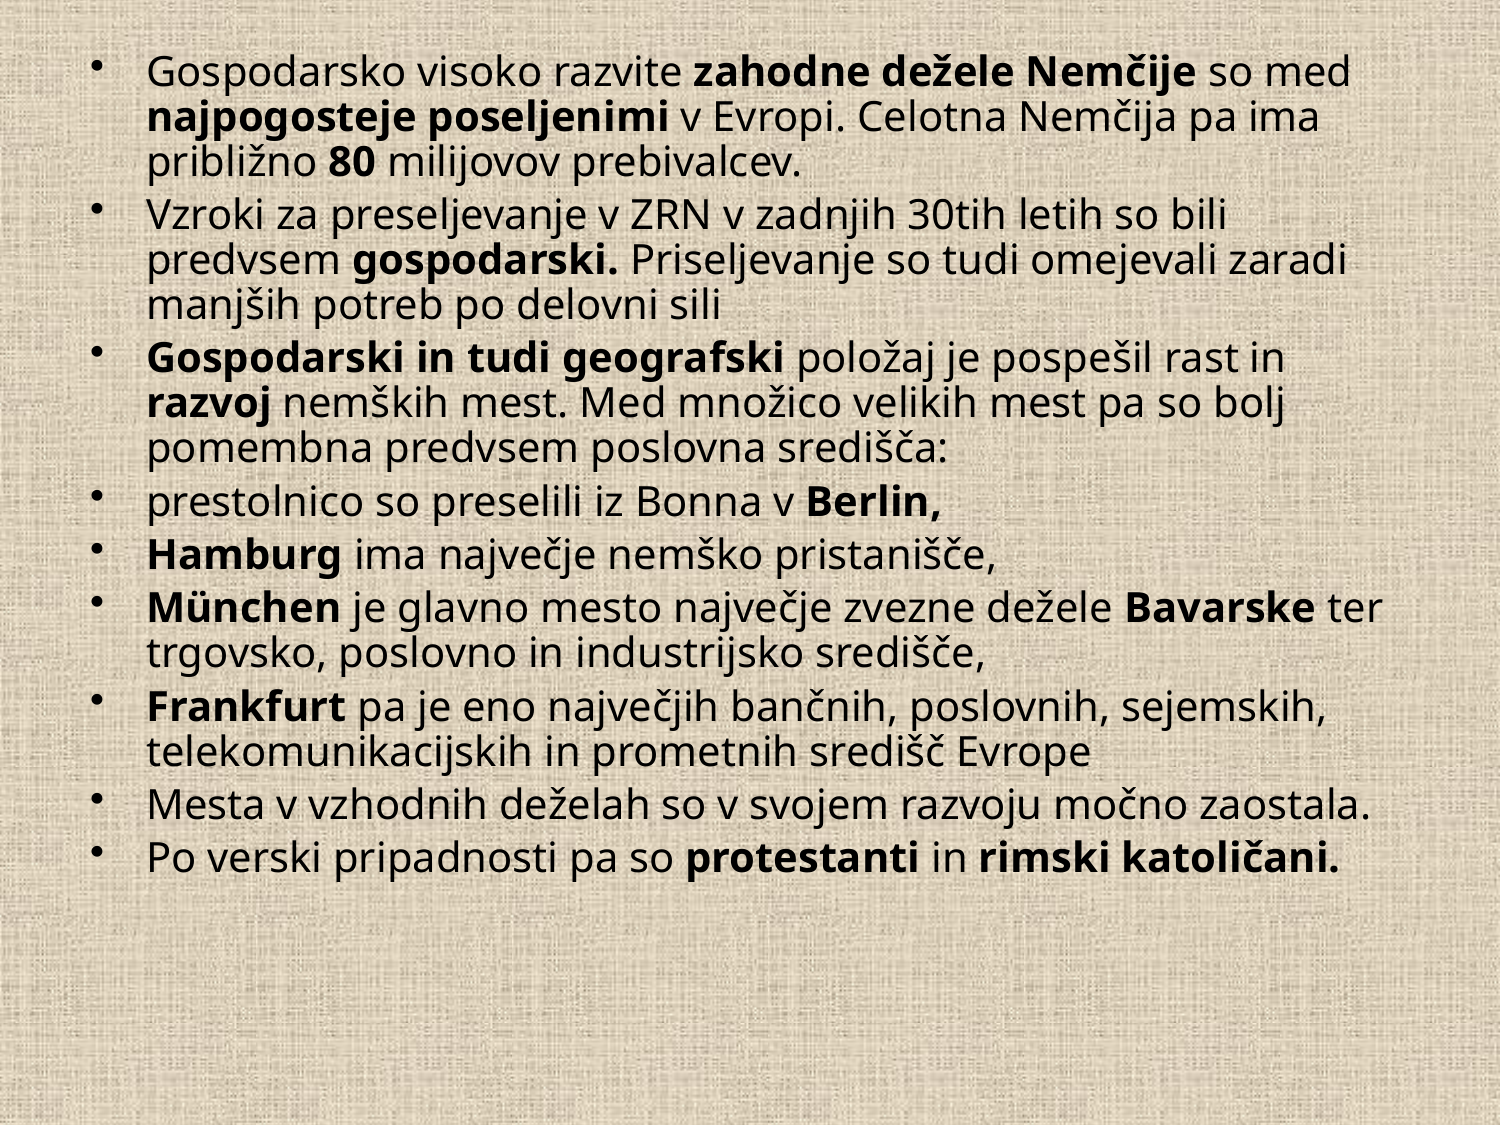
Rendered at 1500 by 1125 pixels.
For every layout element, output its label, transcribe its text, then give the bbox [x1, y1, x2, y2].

picture [0, 0, 1500, 1125]
list Gospodarsko visoko razvite zahodne dežele Nemčije so med najpogosteje poseljenimi v Evropi. Celotna Nemčija pa ima približno 80 milijovov prebivalcev. Vzroki za preseljevanje v ZRN v zadnjih 30tih letih so bili predvsem gospodarski. Priseljevanje so tudi omejevali zaradi manjših potreb po delovni sili Gospodarski in tudi geografski položaj je pospešil rast in razvoj nemških mest. Med množico velikih mest pa so bolj pomembna predvsem poslovna središča: prestolnico so preselili iz Bonna v Berlin, Hamburg ima največje nemško pristanišče, München je glavno mesto največje zvezne dežele Bavarske ter trgovsko, poslovno in industrijsko središče, Frankfurt pa je eno največjih bančnih, poslovnih, sejemskih, telekomunikacijskih in prometnih središč Evrope Mesta v vzhodnih deželah so v svojem razvoju močno zaostala. Po verski pripadnosti pa so protestanti in rimski katoličani. [75, 42, 1425, 1083]
